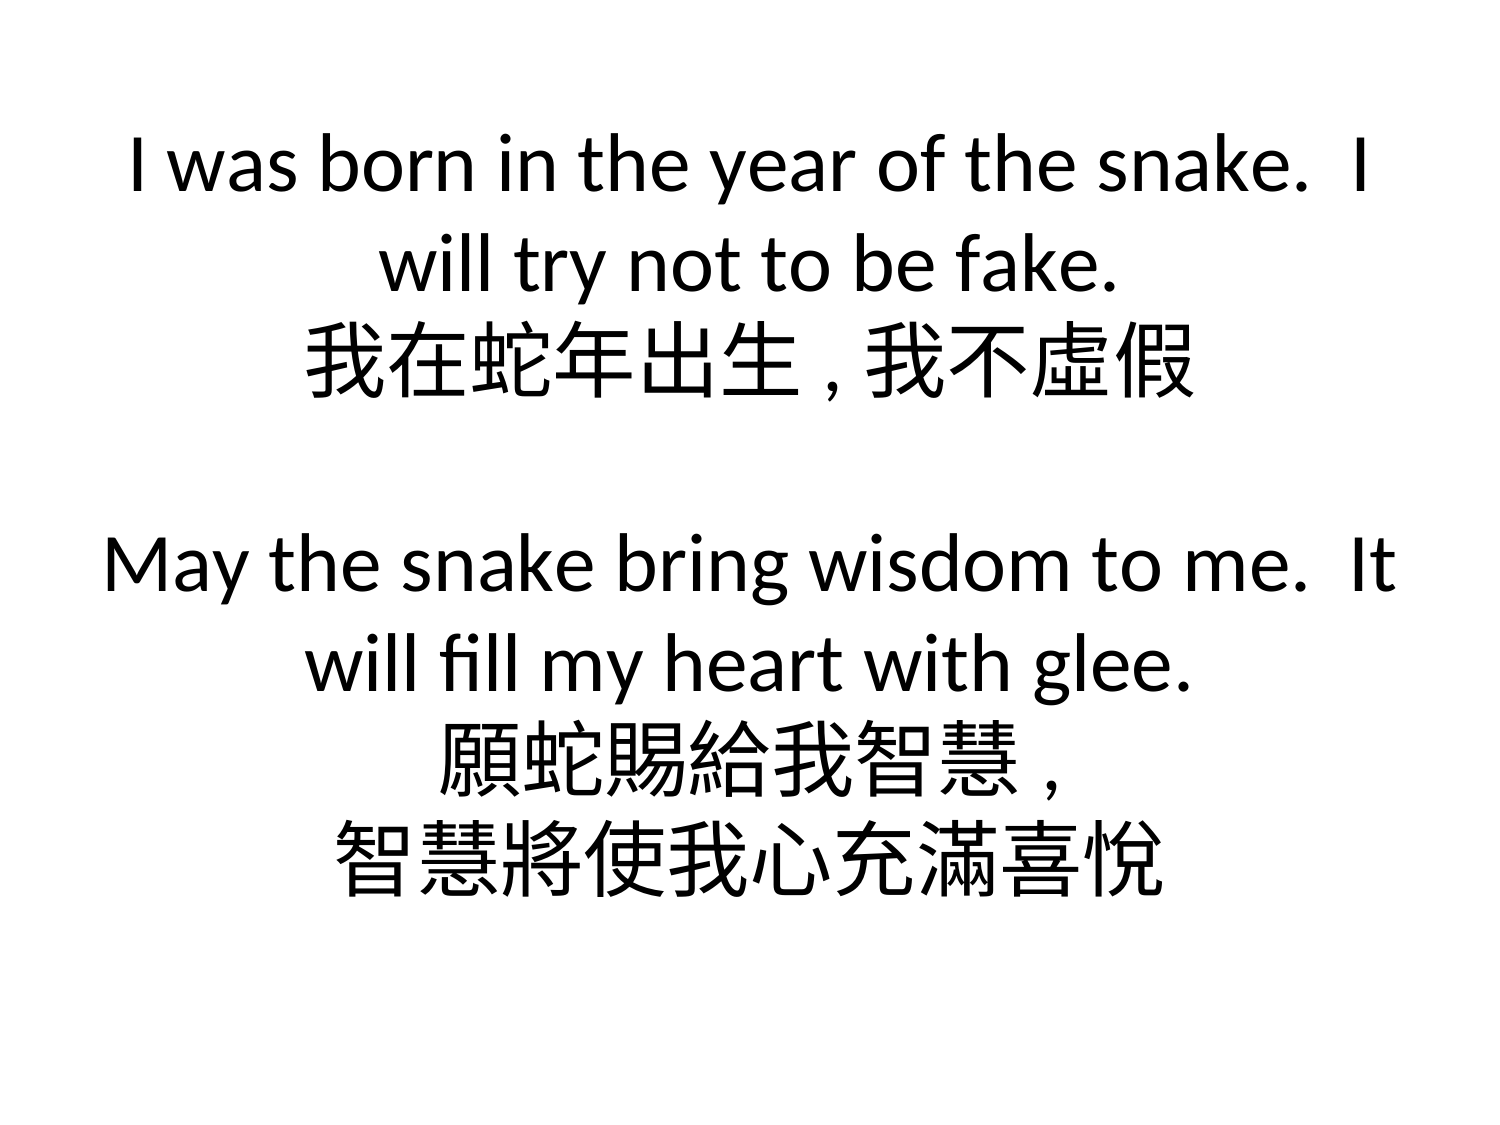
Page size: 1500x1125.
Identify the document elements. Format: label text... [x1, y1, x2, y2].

title I was born in the year of the snake. I will try not to be fake. 我在蛇年出生,我不虛假 May the snake bring wisdom to me. It will fill my heart with glee. 願蛇賜給我智慧, 智慧將使我心充滿喜悅 [75, 45, 1426, 1071]
